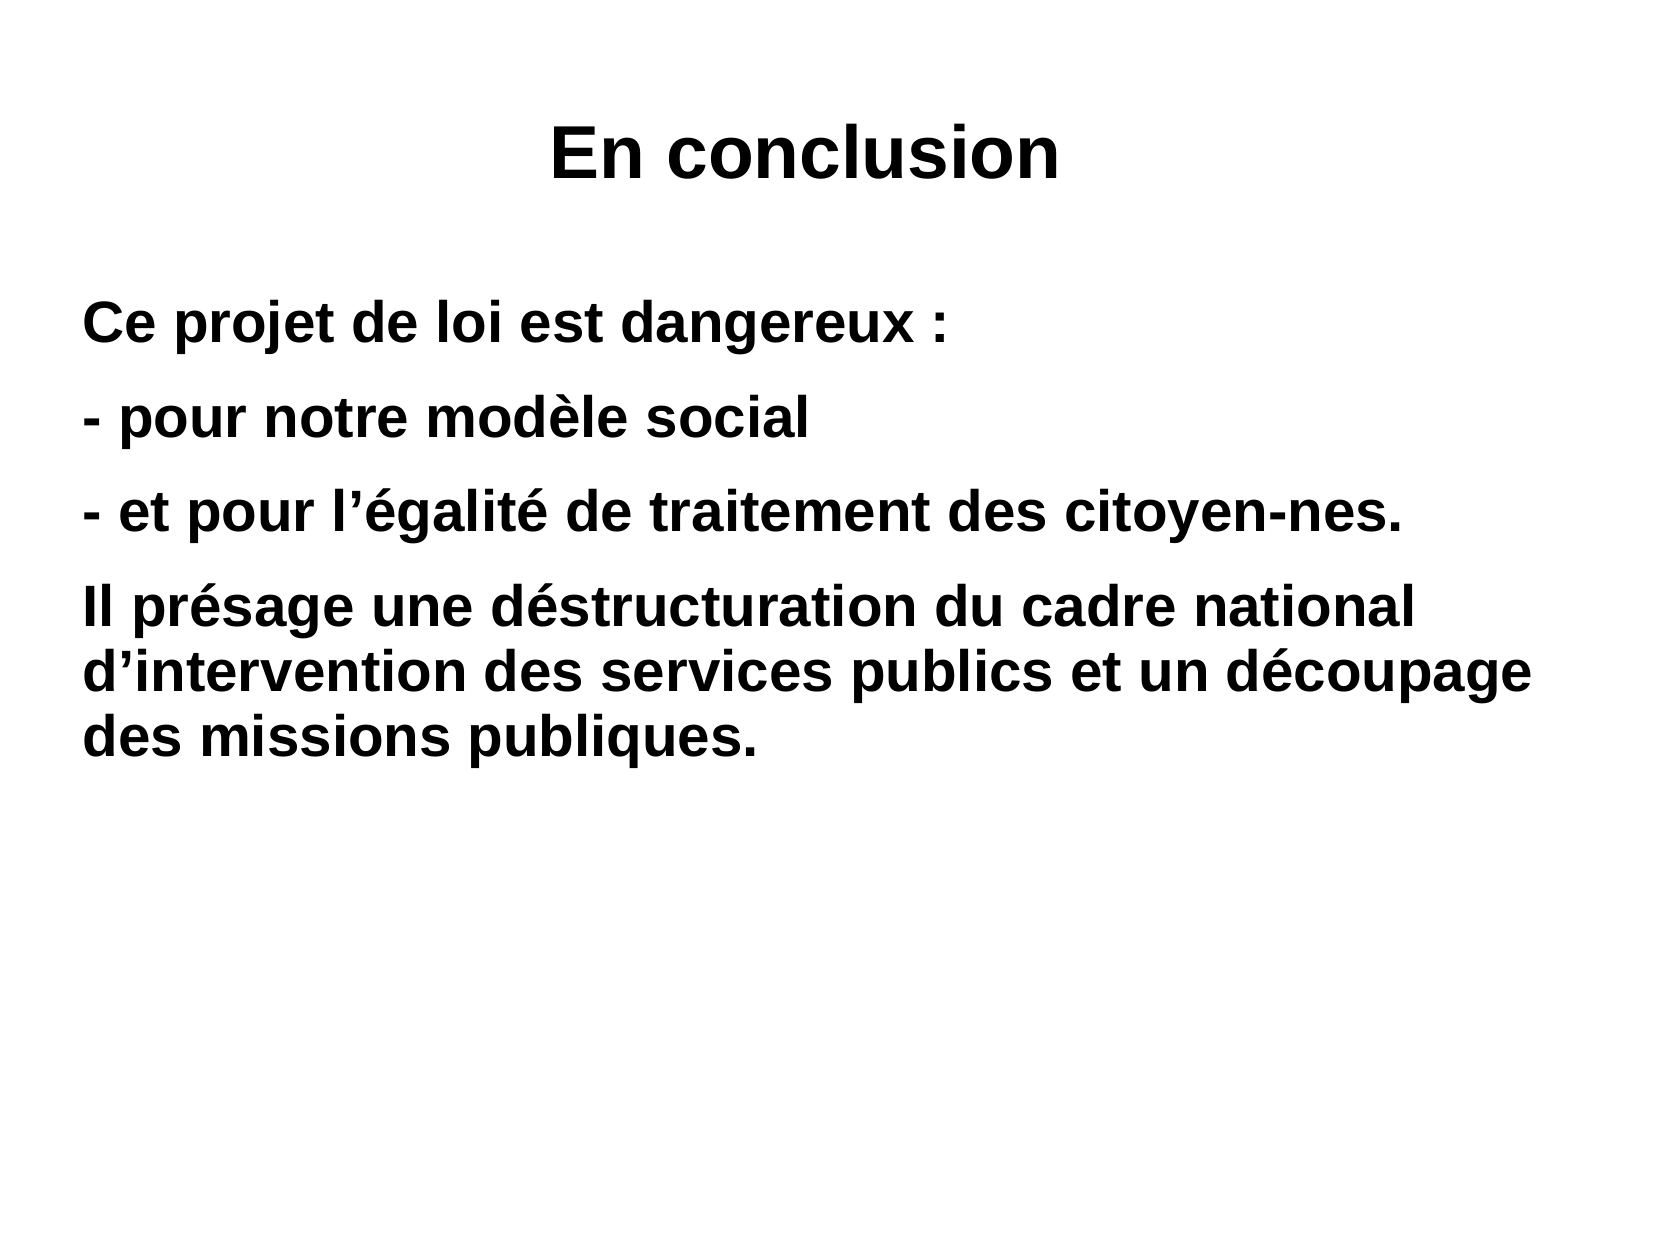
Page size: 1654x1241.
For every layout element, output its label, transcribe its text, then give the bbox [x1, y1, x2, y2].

title En conclusion [82, 49, 1571, 257]
list Ce projet de loi est dangereux : - pour notre modèle social - et pour l’égalité de traitement des citoyen-nes. Il présage une déstructuration du cadre national d’intervention des services publics et un découpage des missions publiques. [82, 290, 1571, 1109]
